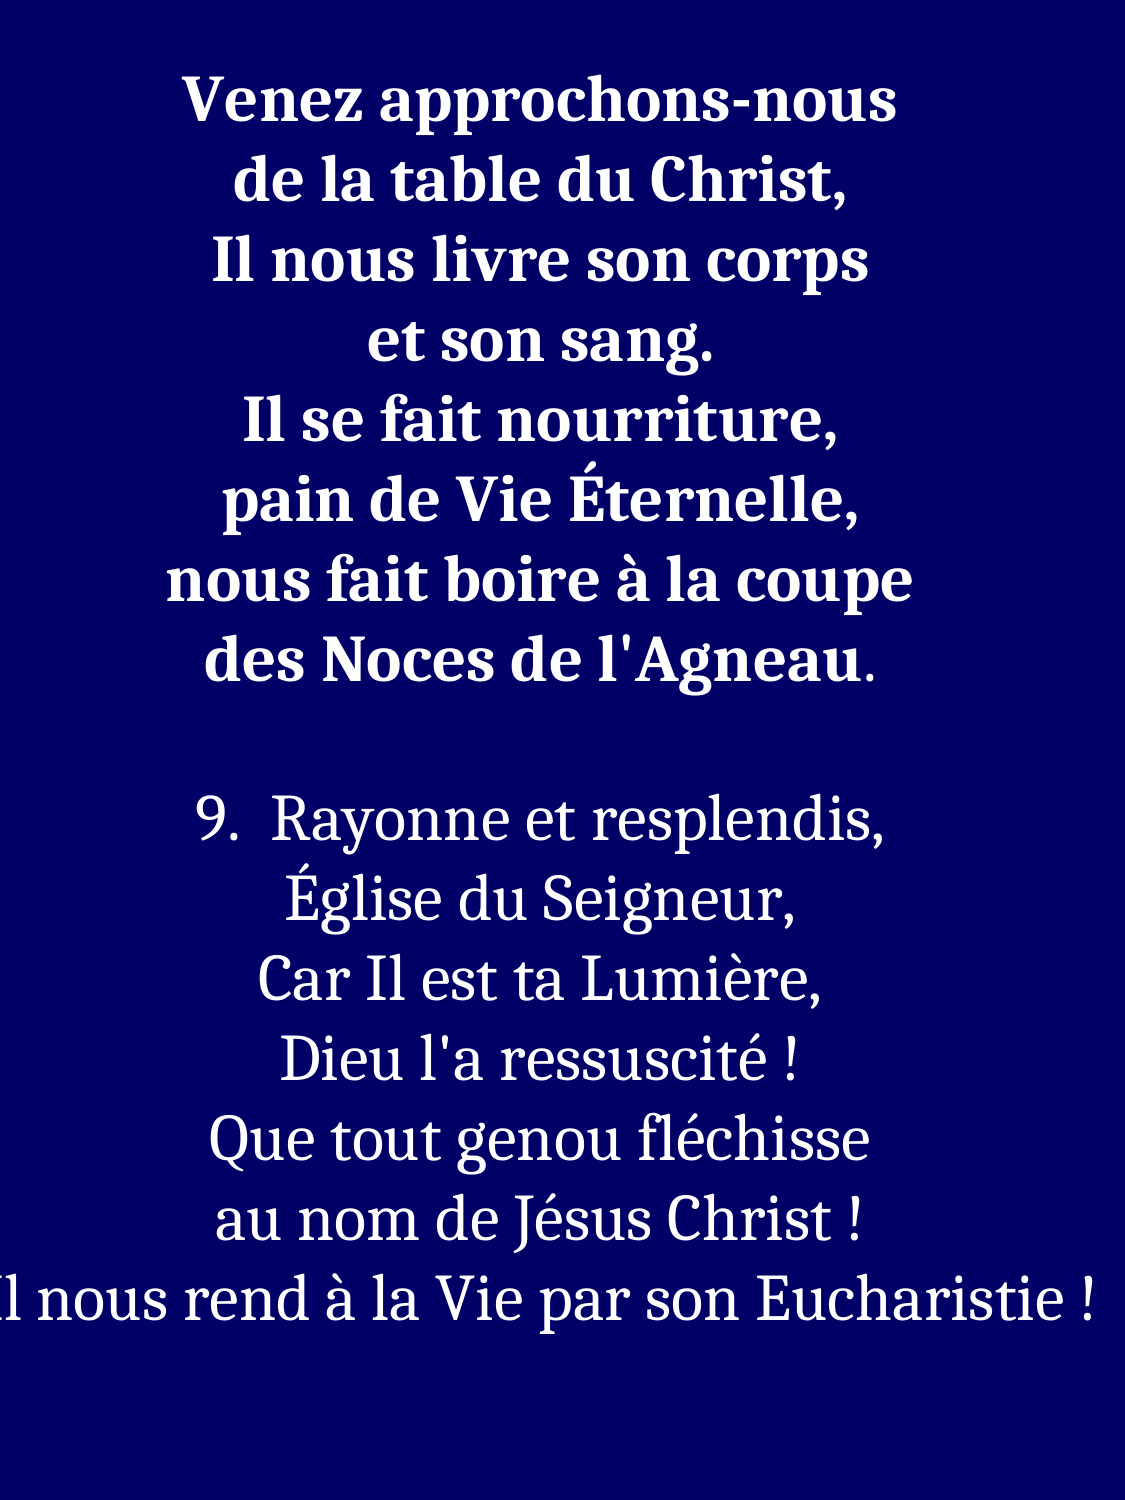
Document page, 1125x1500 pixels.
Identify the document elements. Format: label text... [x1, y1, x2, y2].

text_box Venez approchons-nous de la table du Christ, Il nous livre son corps et son sang. Il se fait nourriture, pain de Vie Éternelle, nous fait boire à la coupe des Noces de l'Agneau. 9. Rayonne et resplendis, Église du Seigneur, Car Il est ta Lumière, Dieu l'a ressuscité ! Que tout genou fléchisse au nom de Jésus Christ ! Il nous rend à la Vie par son Eucharistie ! [0, 47, 1125, 1500]
